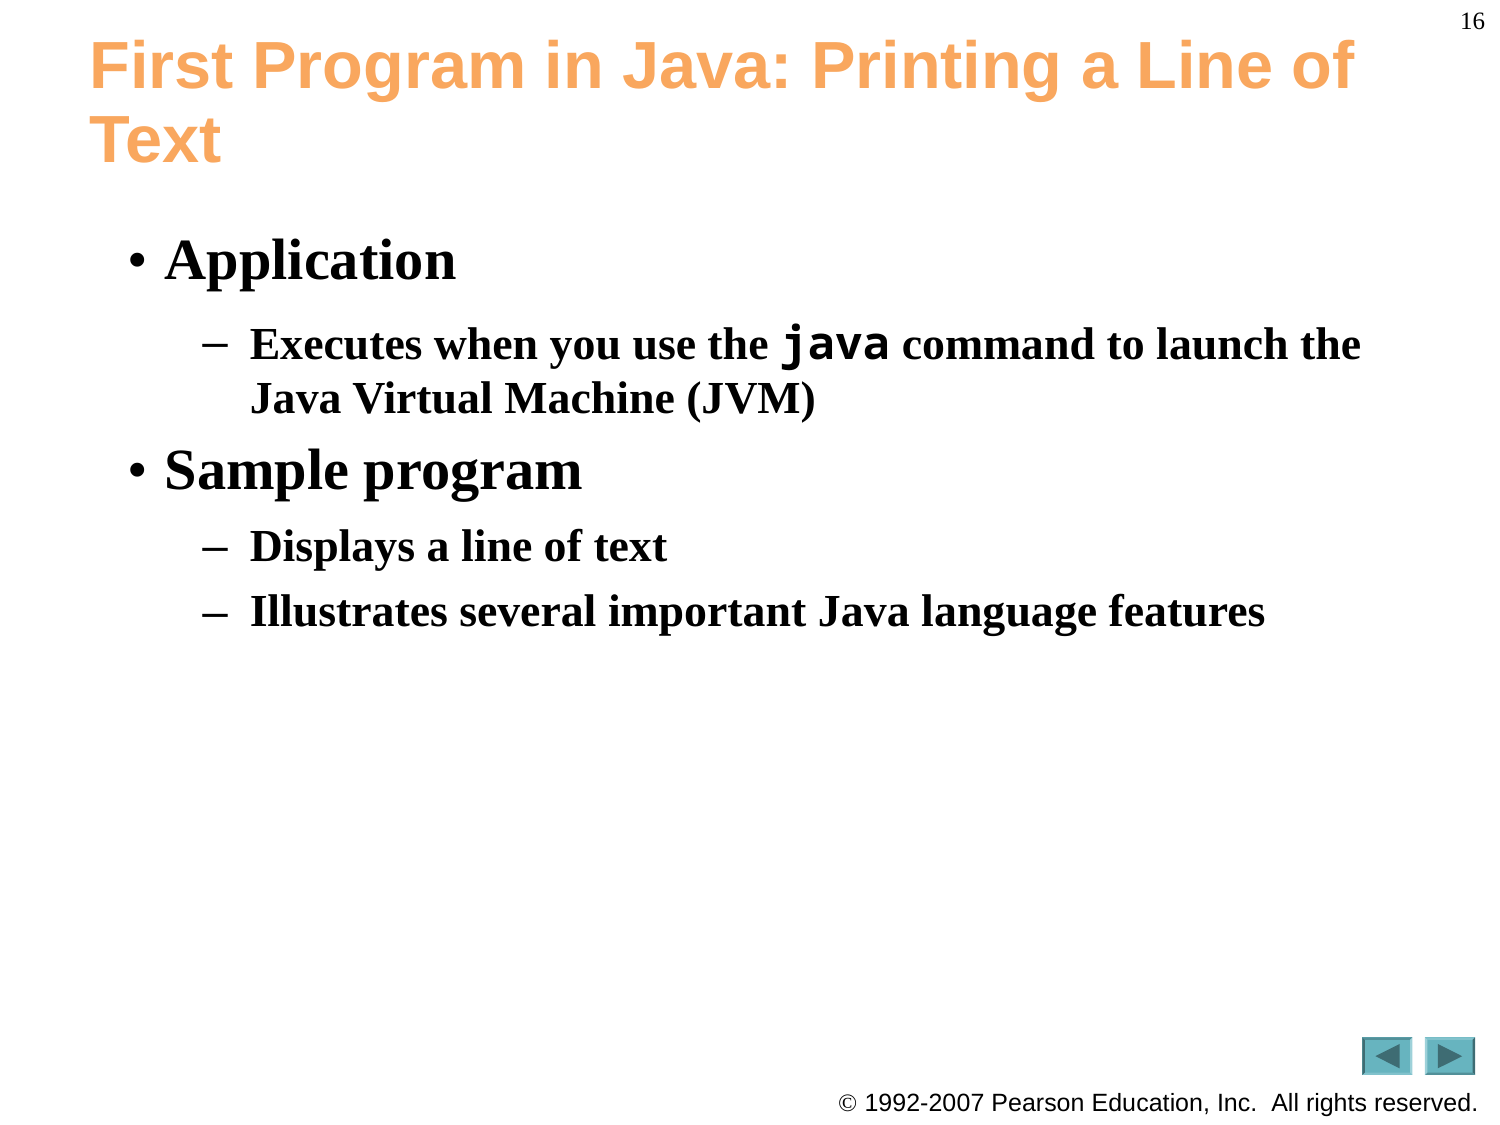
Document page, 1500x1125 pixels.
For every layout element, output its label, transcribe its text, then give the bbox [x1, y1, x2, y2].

title First Program in Java: Printing a Line of Text [75, 12, 1426, 201]
list Application Executes when you use the java command to launch the Java Virtual Machine (JVM) Sample program Displays a line of text Illustrates several important Java language features [112, 220, 1425, 963]
